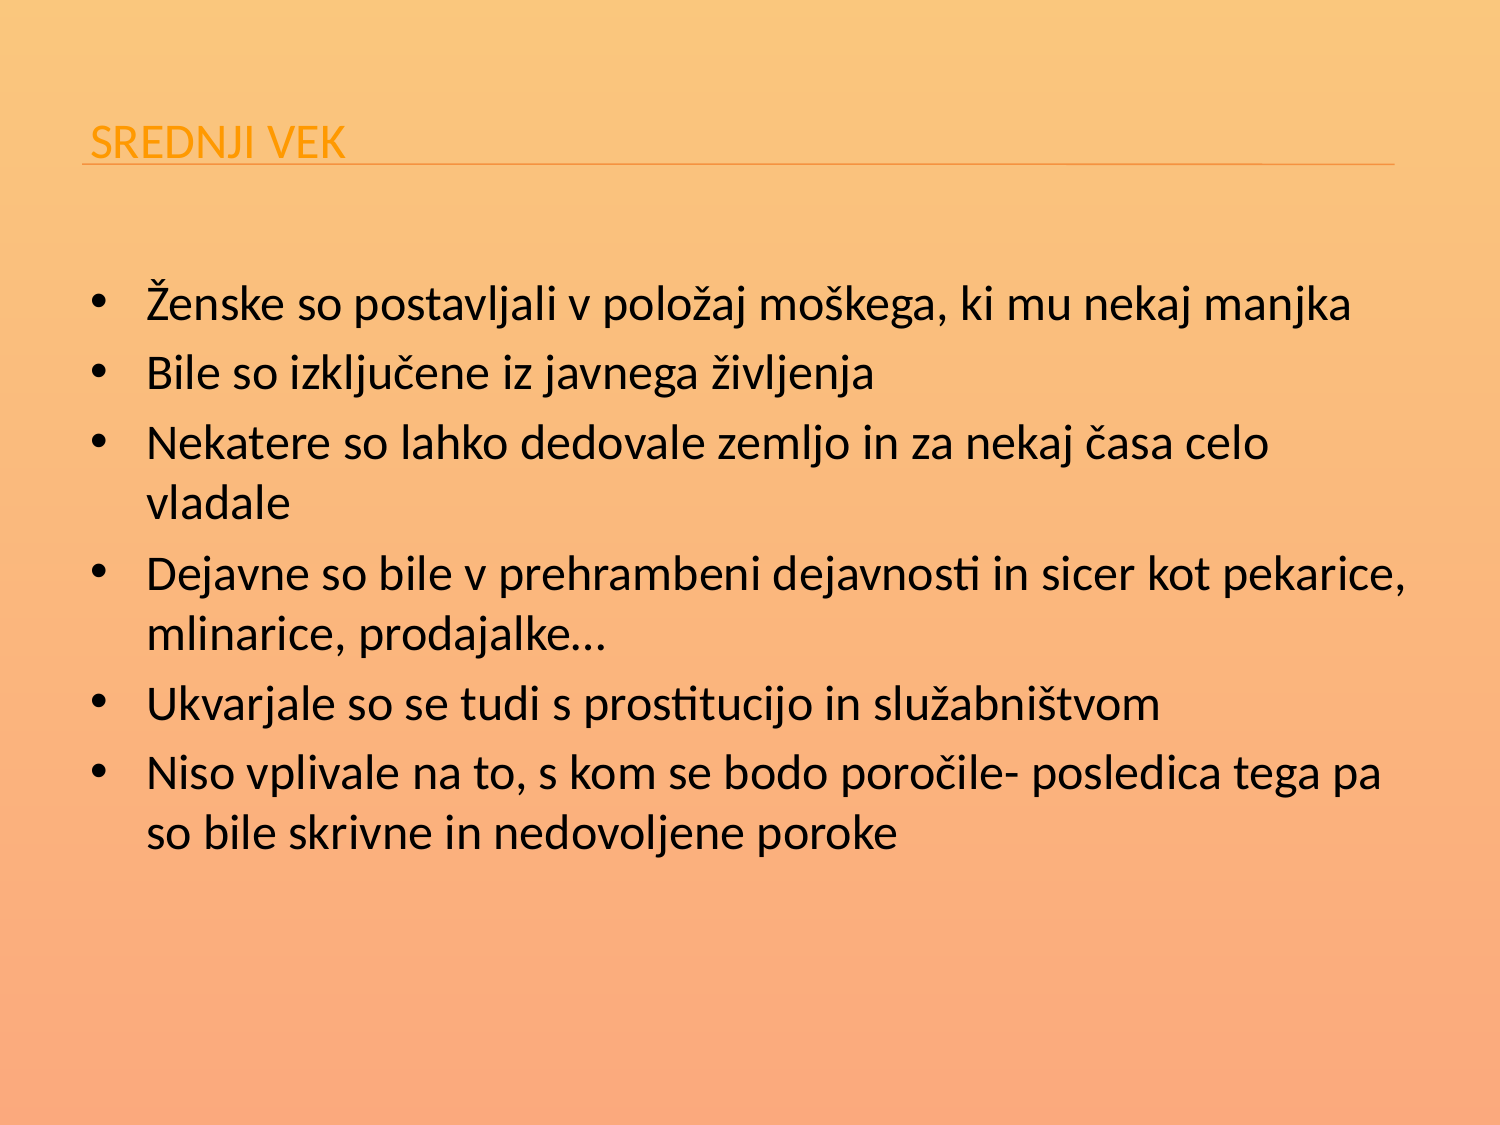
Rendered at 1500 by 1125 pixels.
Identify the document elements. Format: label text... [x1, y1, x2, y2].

title SREDNJI VEK [75, 45, 1425, 233]
list Ženske so postavljali v položaj moškega, ki mu nekaj manjka Bile so izključene iz javnega življenja Nekatere so lahko dedovale zemljo in za nekaj časa celo vladale Dejavne so bile v prehrambeni dejavnosti in sicer kot pekarice, mlinarice, prodajalke… Ukvarjale so se tudi s prostitucijo in služabništvom Niso vplivale na to, s kom se bodo poročile- posledica tega pa so bile skrivne in nedovoljene poroke [75, 262, 1425, 1005]
